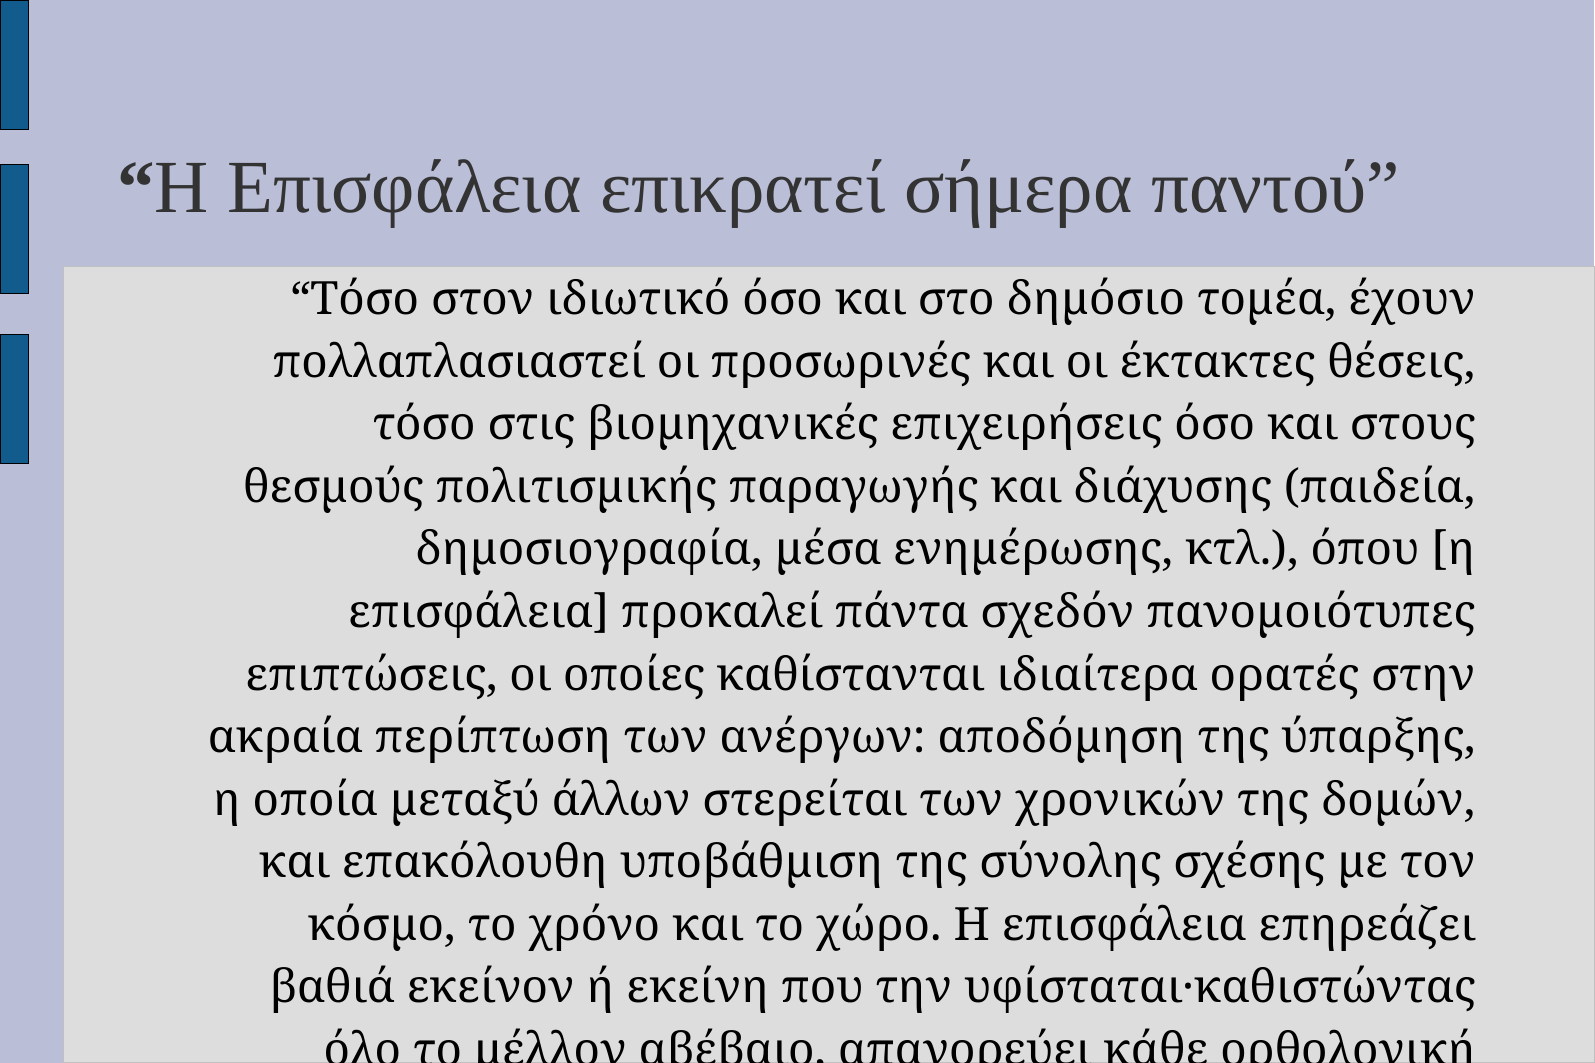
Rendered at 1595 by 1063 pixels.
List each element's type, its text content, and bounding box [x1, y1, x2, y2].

list “Τόσο στον ιδιωτικό όσο και στο δημόσιο τομέα, έχουν πολλαπλασιαστεί οι προσωρινές και οι έκτακτες θέσεις, τόσο στις βιομηχανικές επιχειρήσεις όσο και στους θεσμούς πολιτισμικής παραγωγής και διάχυσης (παιδεία, δημοσιογραφία, μέσα ενημέρωσης, κτλ.), όπου [η επισφάλεια] προκαλεί πάντα σχεδόν πανομοιότυπες επιπτώσεις, οι οποίες καθίστανται ιδιαίτερα ορατές στην ακραία περίπτωση των ανέργων: αποδόμηση της ύπαρξης, η οποία μεταξύ άλλων στερείται των χρονικών της δομών, και επακόλουθη υποβάθμιση της σύνολης σχέσης με τον κόσμο, το χρόνο και το χώρο. Η επισφάλεια επηρεάζει βαθιά εκείνον ή εκείνη που την υφίσταται·καθιστώντας όλο το μέλλον αβέβαιο, απαγορεύει κάθε ορθολογική προεξόφληση και, ειδικά, αυτό το ελάχιστο πίστης και ελπίδας στο μέλλον που πρέπει να έχει κανείς για να εξεγείρεται, κυρίως συλλογικά, ενάντια στο παρόν, ειδικά όταν αυτό είναι το πλέον ανυπόφορο” Pierre Bourdieu (1998: 112). [114, 265, 1477, 987]
title “H Eπισφάλεια επικρατεί σήμερα παντού” [117, 85, 1479, 249]
